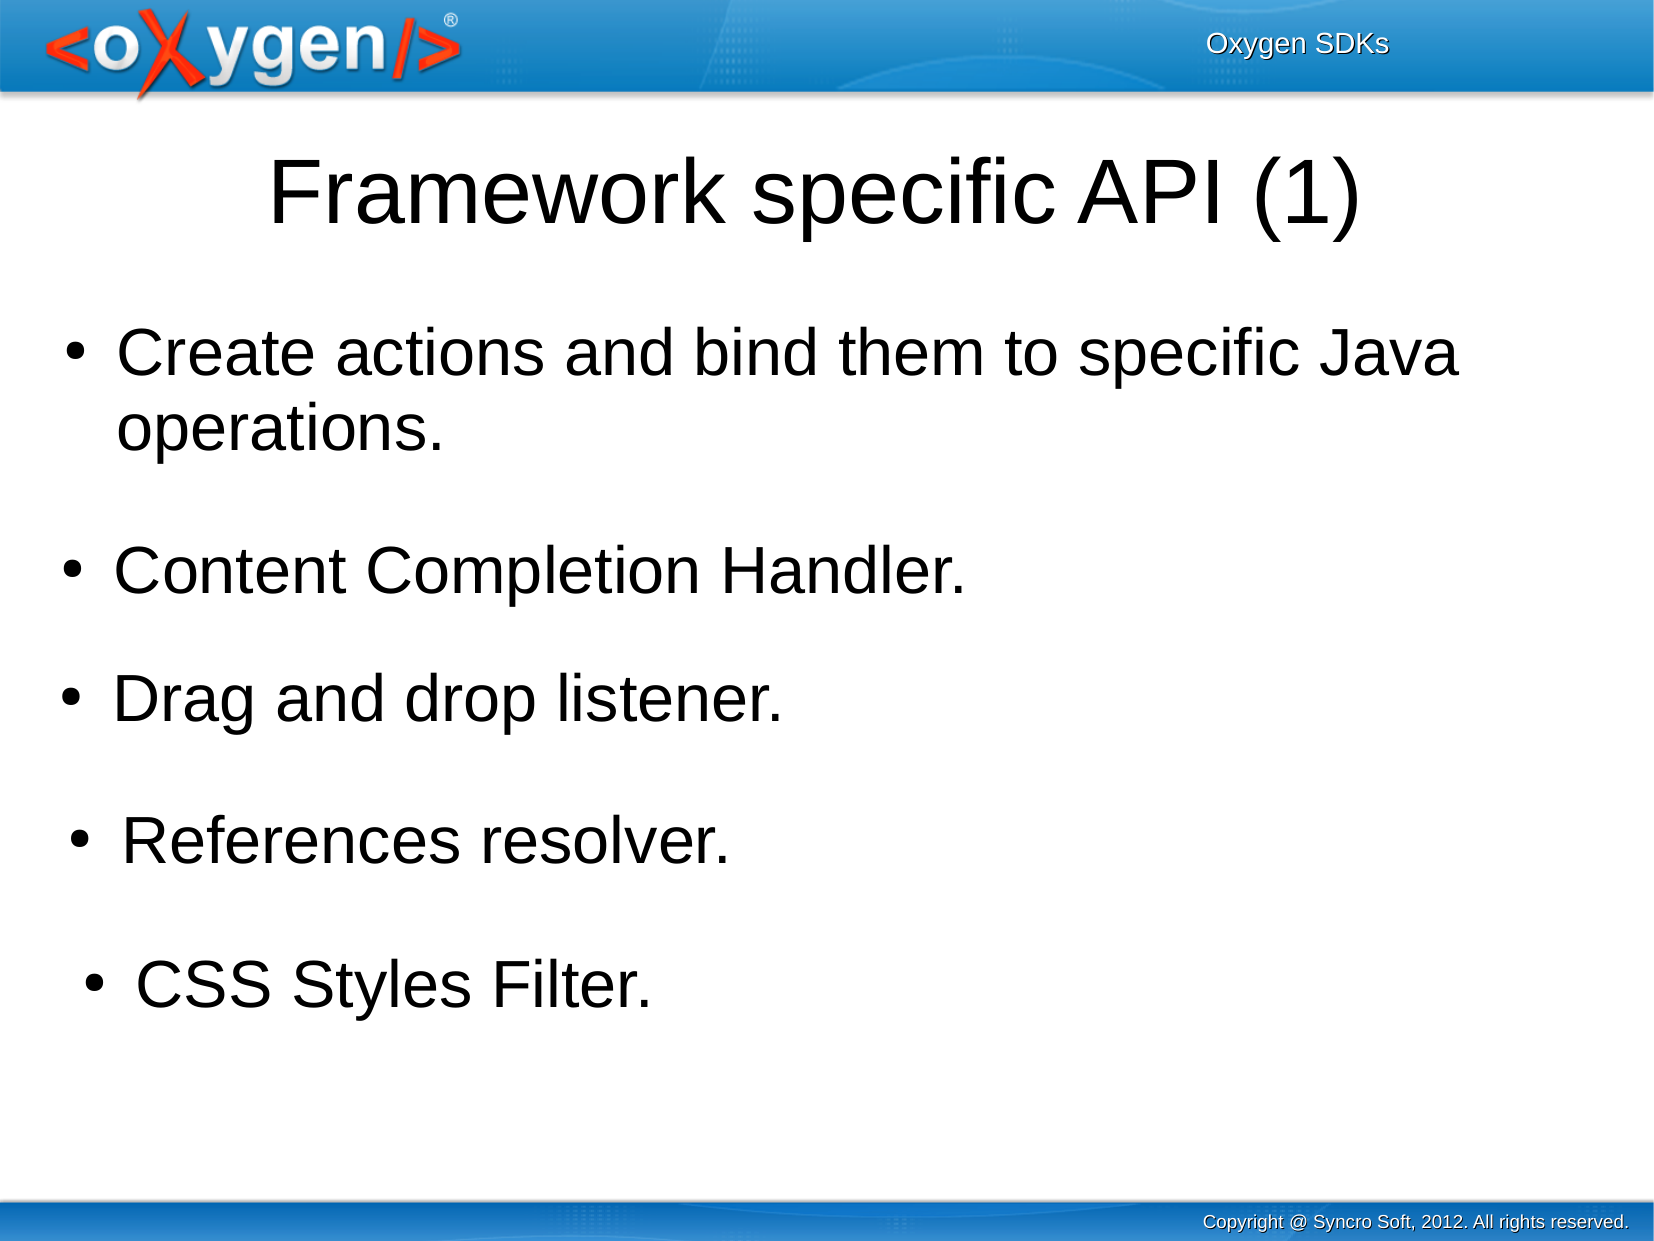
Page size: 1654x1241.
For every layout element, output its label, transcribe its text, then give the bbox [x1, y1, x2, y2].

list Content Completion Handler. [42, 532, 1520, 623]
title Framework specific API (1) [82, 78, 1550, 304]
picture [0, 0, 1654, 109]
list Drag and drop listener. [41, 660, 1519, 750]
list References resolver. [50, 803, 1528, 893]
picture [0, 1195, 1654, 1241]
list Create actions and bind them to specific Java operations. [45, 314, 1523, 465]
list CSS Styles Filter. [64, 947, 1542, 1037]
